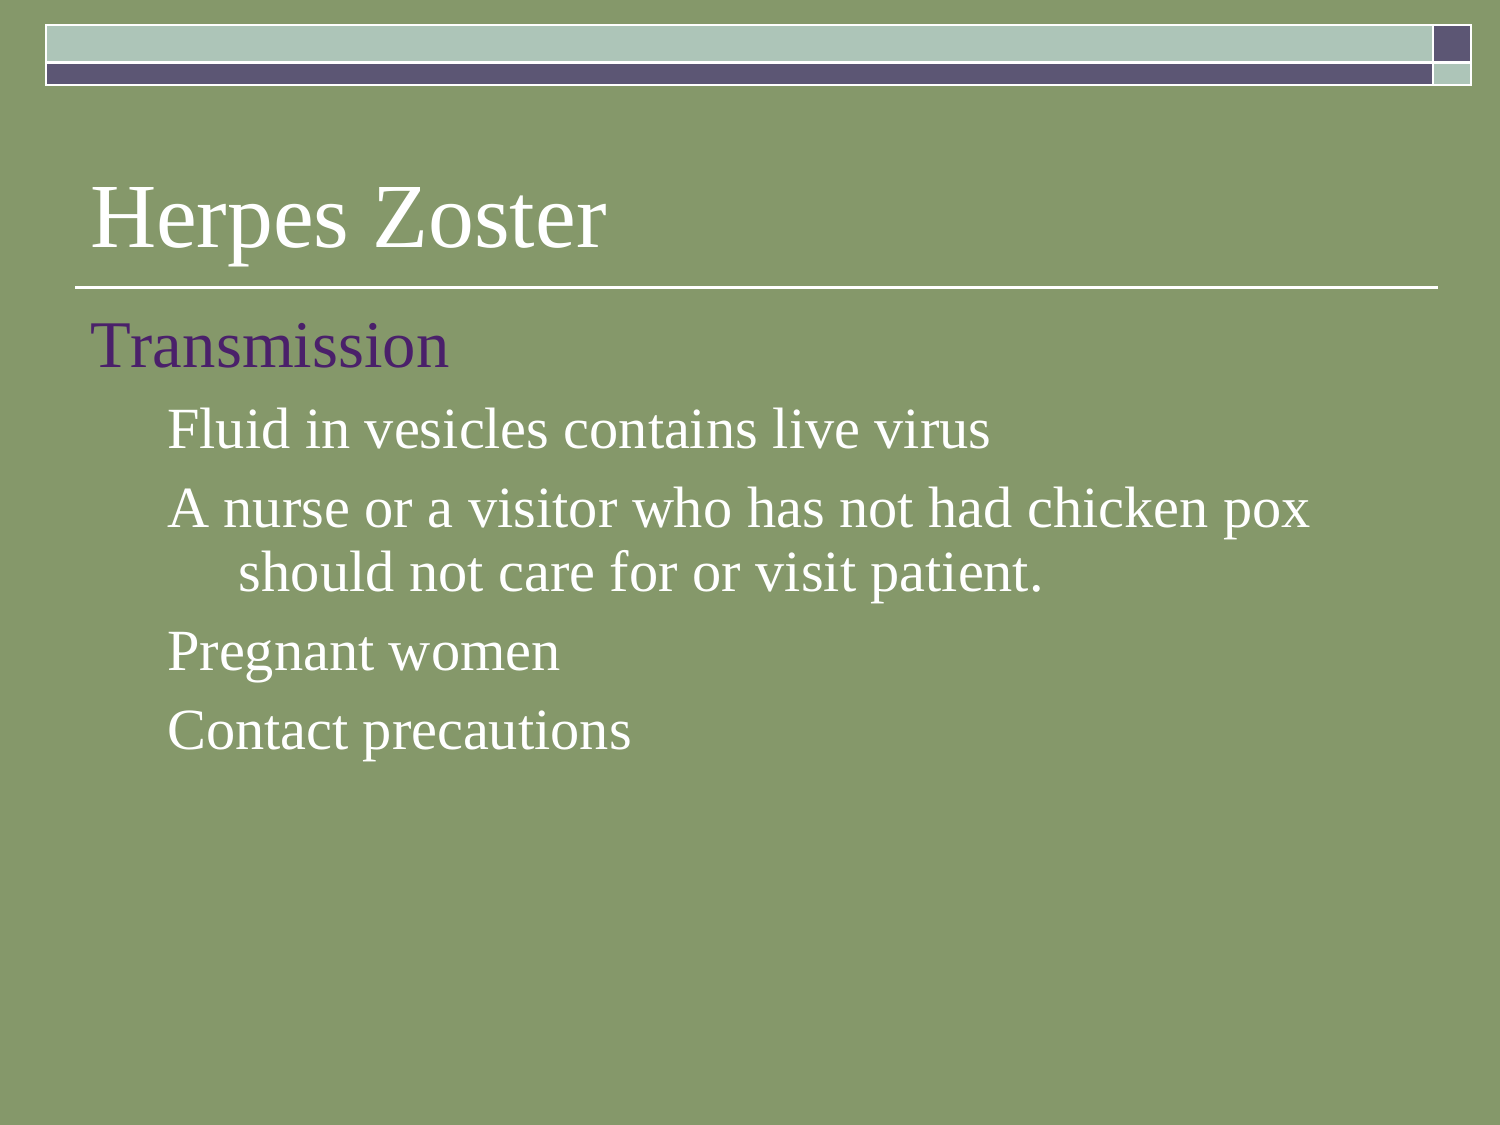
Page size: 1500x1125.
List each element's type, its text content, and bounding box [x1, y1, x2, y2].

list Transmission Fluid in vesicles contains live virus A nurse or a visitor who has not had chicken pox should not care for or visit patient. Pregnant women Contact precautions [75, 299, 1426, 1006]
title Herpes Zoster [75, 87, 1426, 275]
